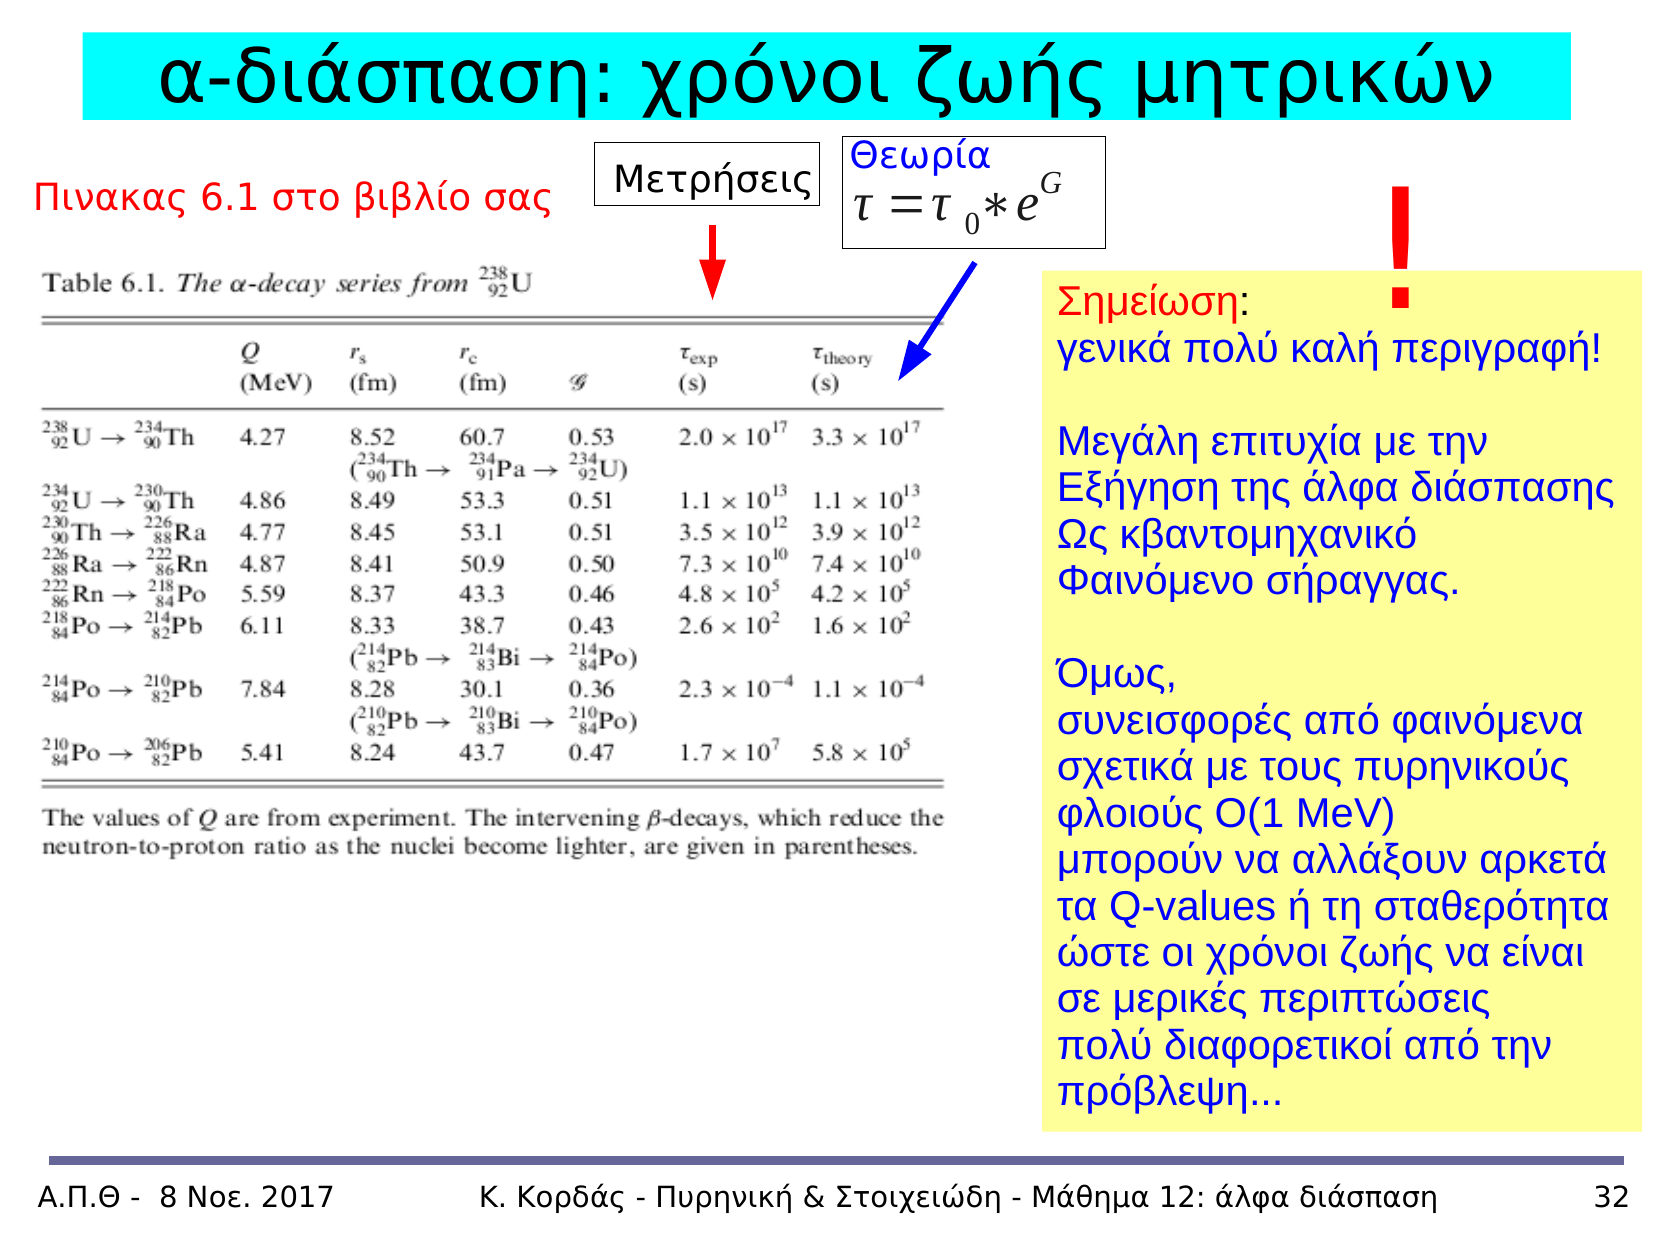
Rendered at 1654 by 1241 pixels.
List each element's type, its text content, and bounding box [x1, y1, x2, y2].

text_box Πινακας 6.1 στο βιβλίο σας [18, 168, 587, 228]
text_box Θεωρία [834, 126, 1013, 230]
chart [837, 163, 842, 244]
text_box Μετρήσεις [598, 150, 834, 212]
title α-διάσπαση: χρόνοι ζωής μητρικών [82, 32, 1571, 120]
chart [843, 163, 1075, 244]
text_box ! [1352, 146, 1449, 356]
text_box Θεωρία [843, 137, 1013, 163]
text_box Σημείωση: γενικά πολύ καλή περιγραφή! Μεγάλη επιτυχία με την Εξήγηση της άλφα διάσπασης Ως κβαντομηχανικό Φαινόμενο σήραγγας. Όμως, συνεισφορές από φαινόμενα σχετικά με τους πυρηνικούς φλοιούς O(1 MeV) μπορούν να αλλάξουν αρκετά τα Q-values ή τη σταθερότητα ώστε οι χρόνοι ζωής να είναι σε μερικές περιπτώσεις πολύ διαφορετικοί από την πρόβλεψη... [1042, 270, 1643, 1132]
picture [29, 262, 958, 863]
